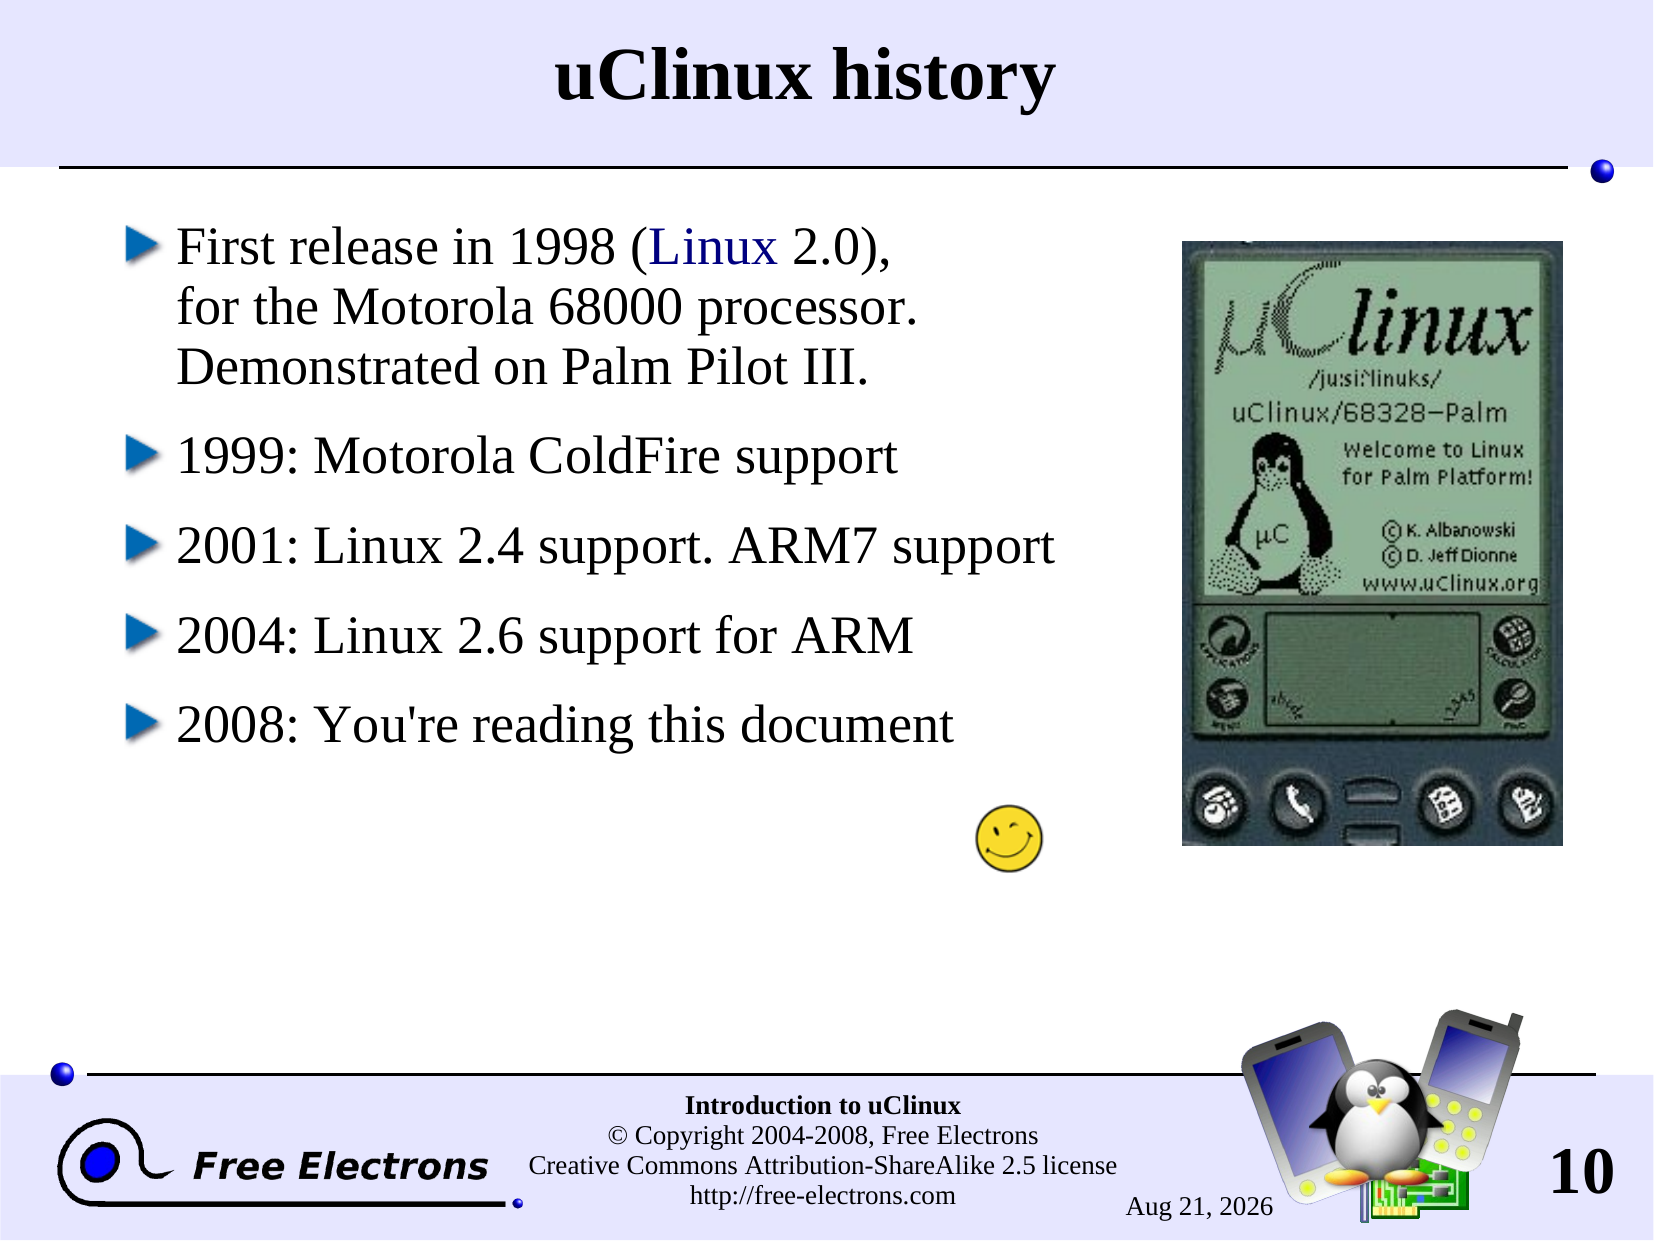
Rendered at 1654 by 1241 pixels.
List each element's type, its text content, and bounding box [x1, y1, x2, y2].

list First release in 1998 (Linux 2.0), for the Motorola 68000 processor. Demonstrated on Palm Pilot III. 1999: Motorola ColdFire support 2001: Linux 2.4 support. ARM7 support 2004: Linux 2.6 support for ARM 2008: You're reading this document [105, 216, 1518, 1066]
picture [50, 1107, 527, 1216]
title uClinux history [60, 25, 1551, 124]
picture [1182, 241, 1563, 846]
picture [1231, 1007, 1538, 1241]
picture [974, 804, 1045, 874]
